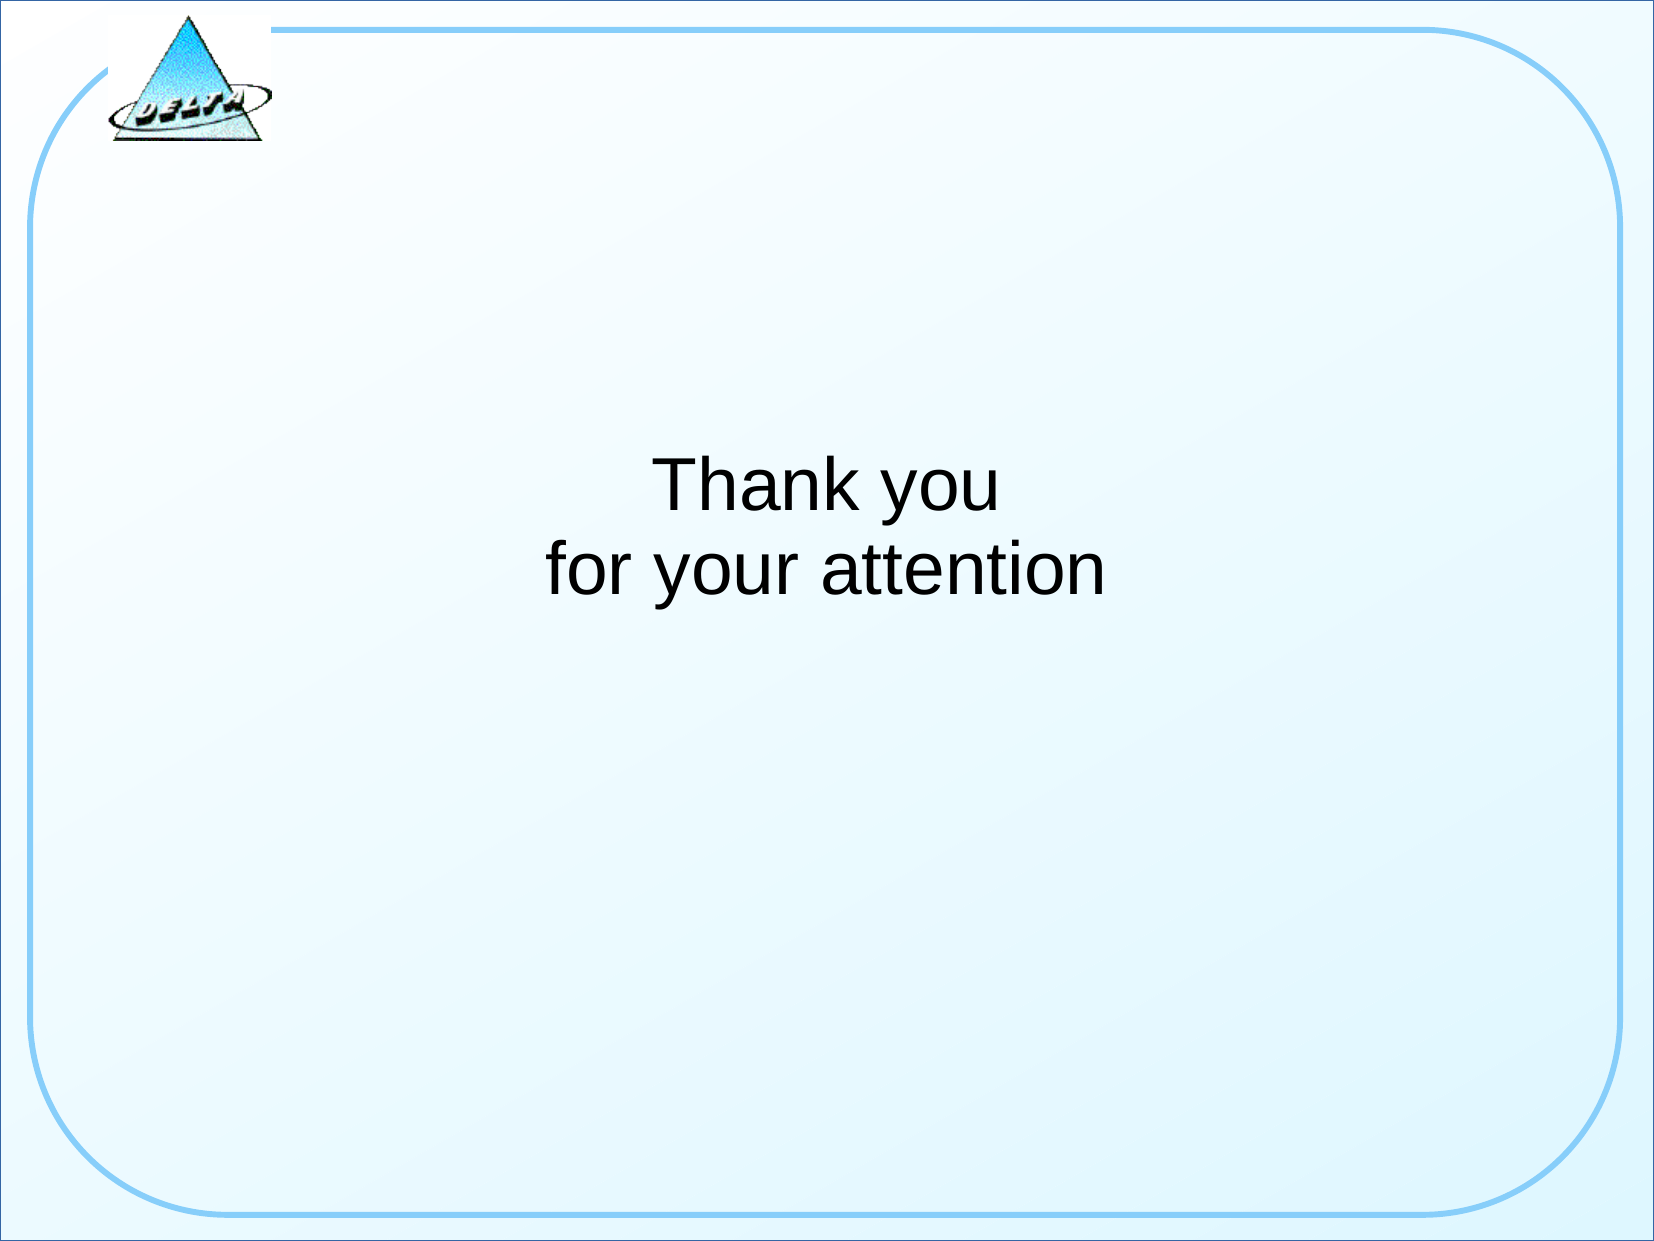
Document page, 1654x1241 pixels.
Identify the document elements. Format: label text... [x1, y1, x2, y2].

picture [107, 14, 272, 141]
text_box [0, 0, 1654, 1241]
text_box Thank you for your attention [530, 435, 1123, 618]
